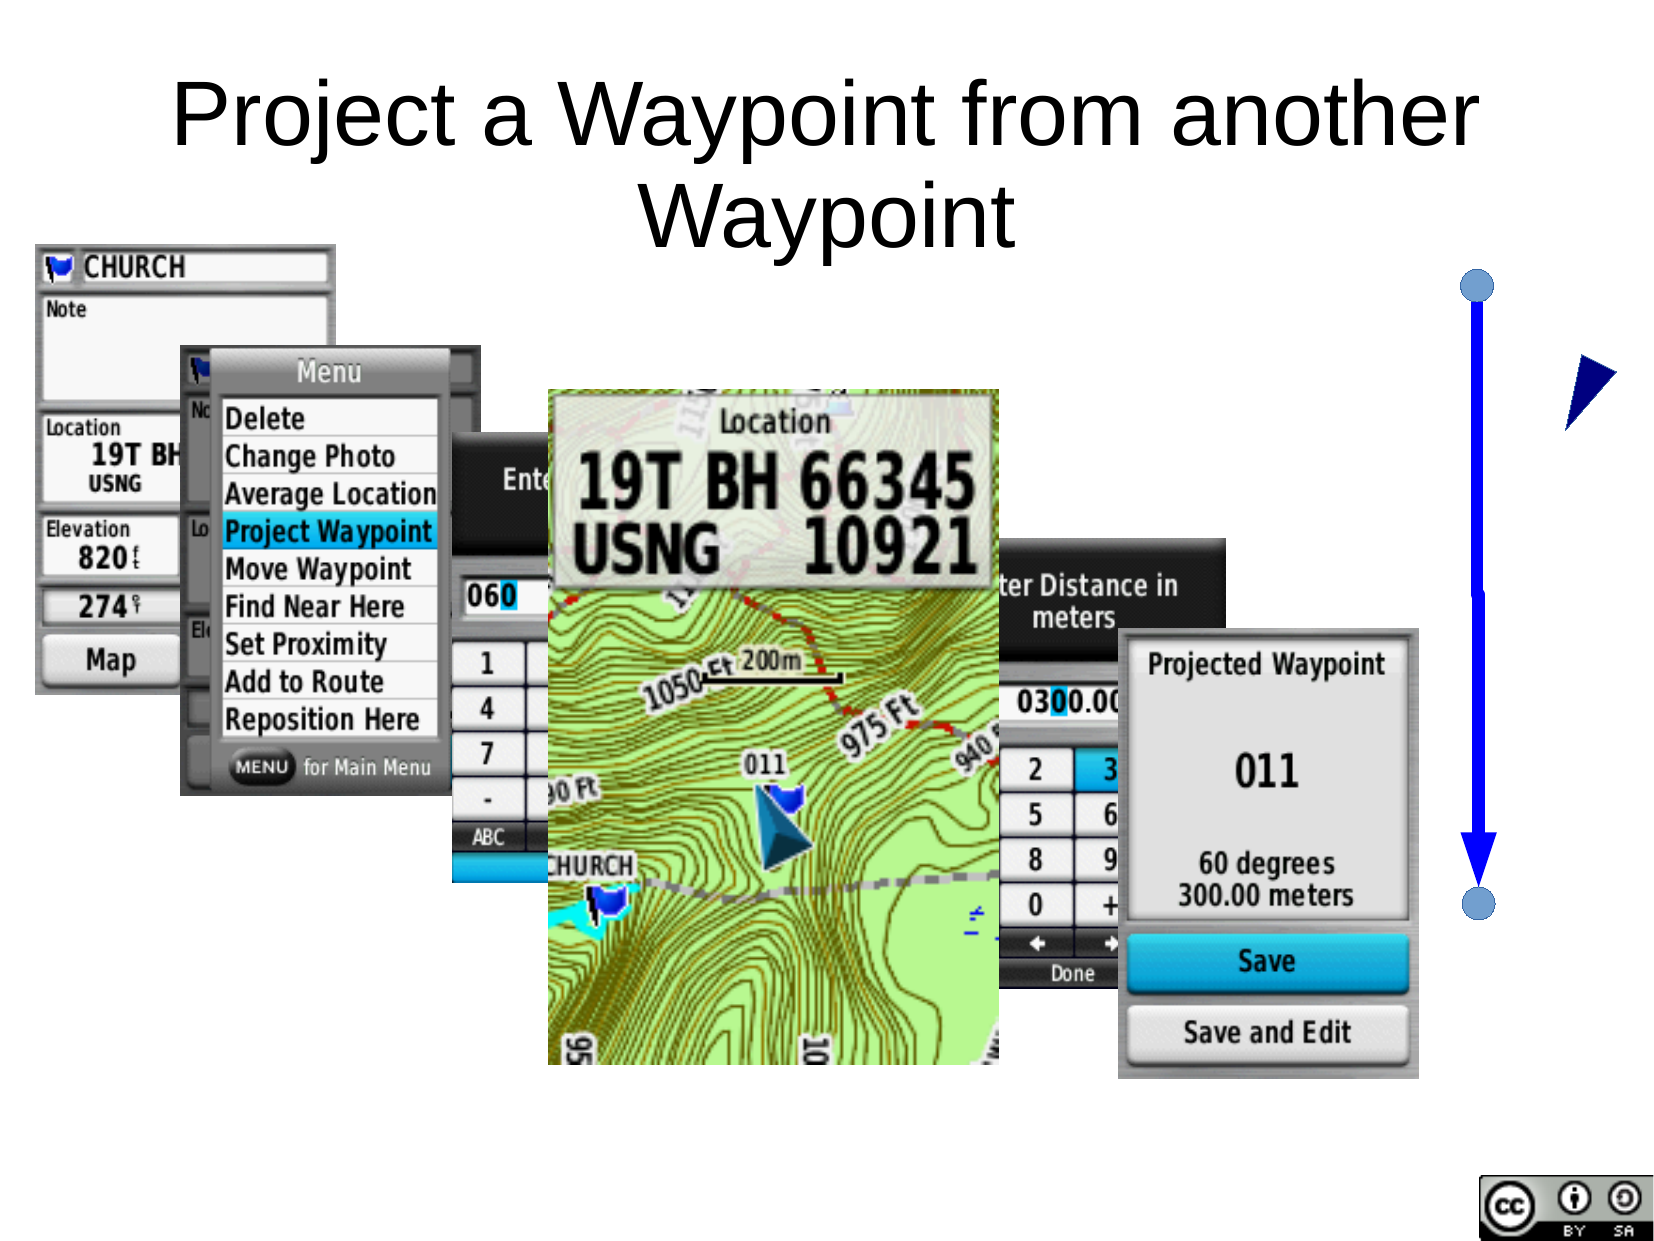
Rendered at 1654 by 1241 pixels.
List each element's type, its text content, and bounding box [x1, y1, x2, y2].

title Project a Waypoint from another Waypoint [82, 61, 1571, 269]
picture [35, 244, 1419, 1079]
text_box [1460, 269, 1494, 302]
text_box [1462, 886, 1496, 920]
picture [1479, 1175, 1654, 1241]
text_box [1565, 354, 1617, 431]
